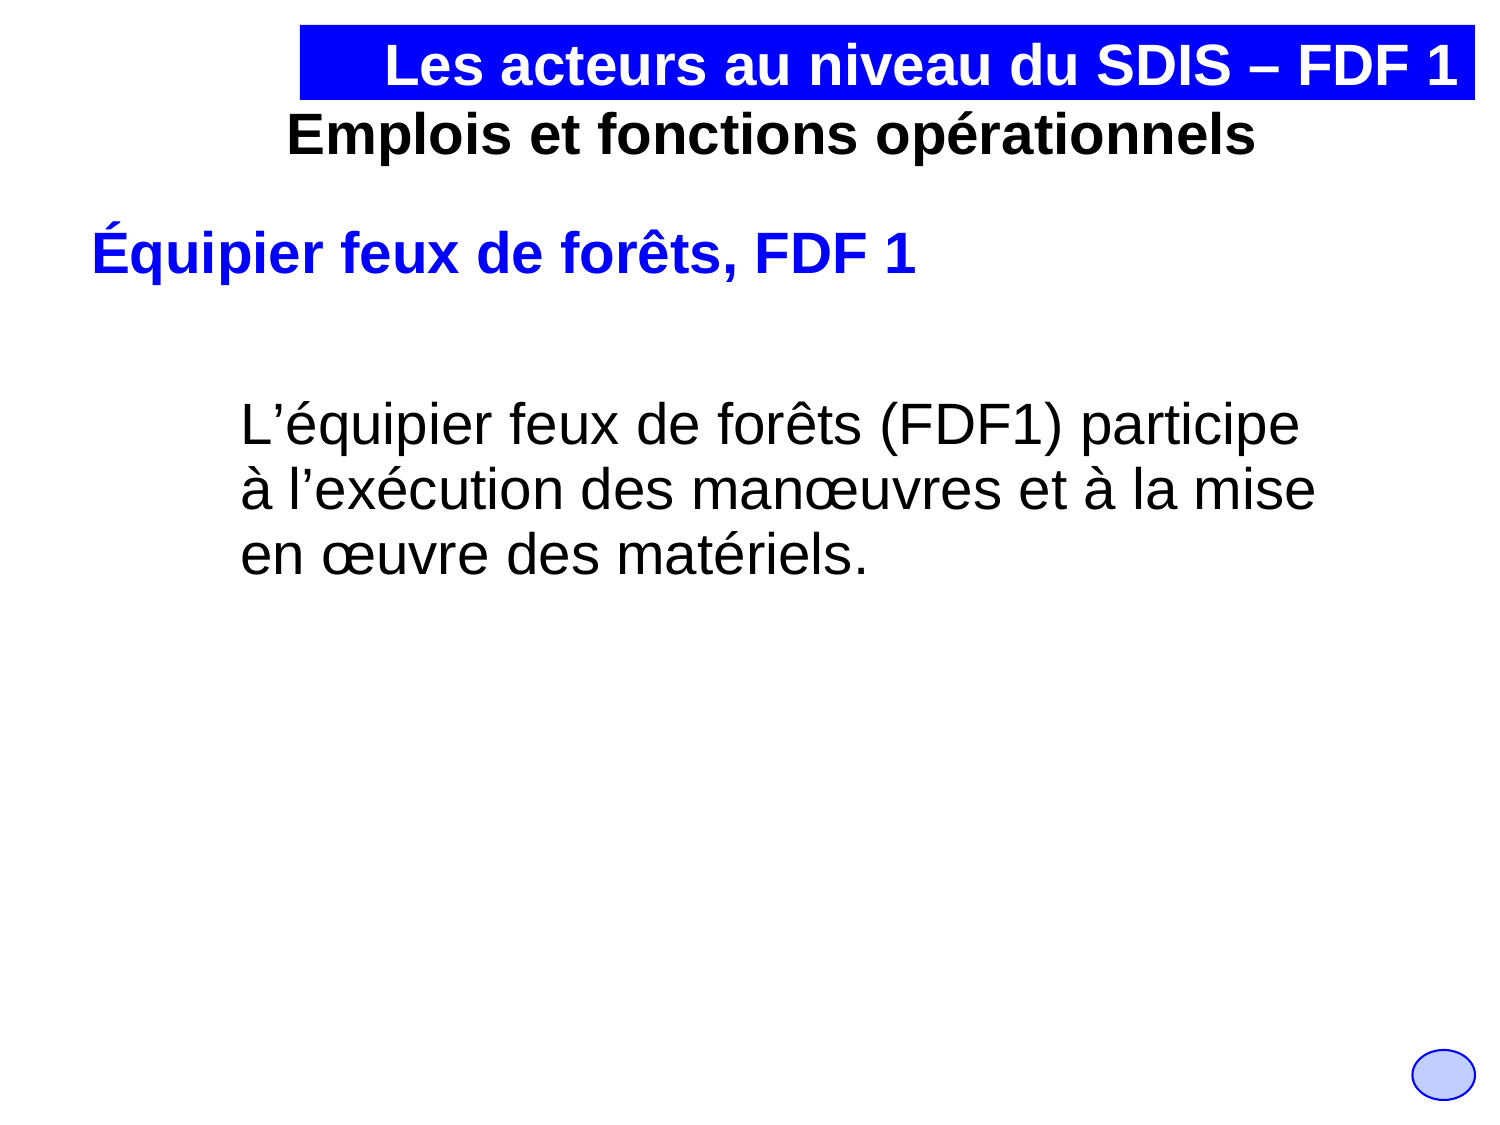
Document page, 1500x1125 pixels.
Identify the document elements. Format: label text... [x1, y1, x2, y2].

text_box Les acteurs au niveau du SDIS – FDF 1 [299, 24, 1475, 100]
text_box L’équipier feux de forêts (FDF1) participe à l’exécution des manœuvres et à la mise en œuvre des matériels. [225, 383, 1350, 595]
text_box Emplois et fonctions opérationnels [271, 94, 1274, 175]
text_box Équipier feux de forêts, FDF 1 [75, 213, 975, 294]
text_box [1412, 1049, 1476, 1101]
